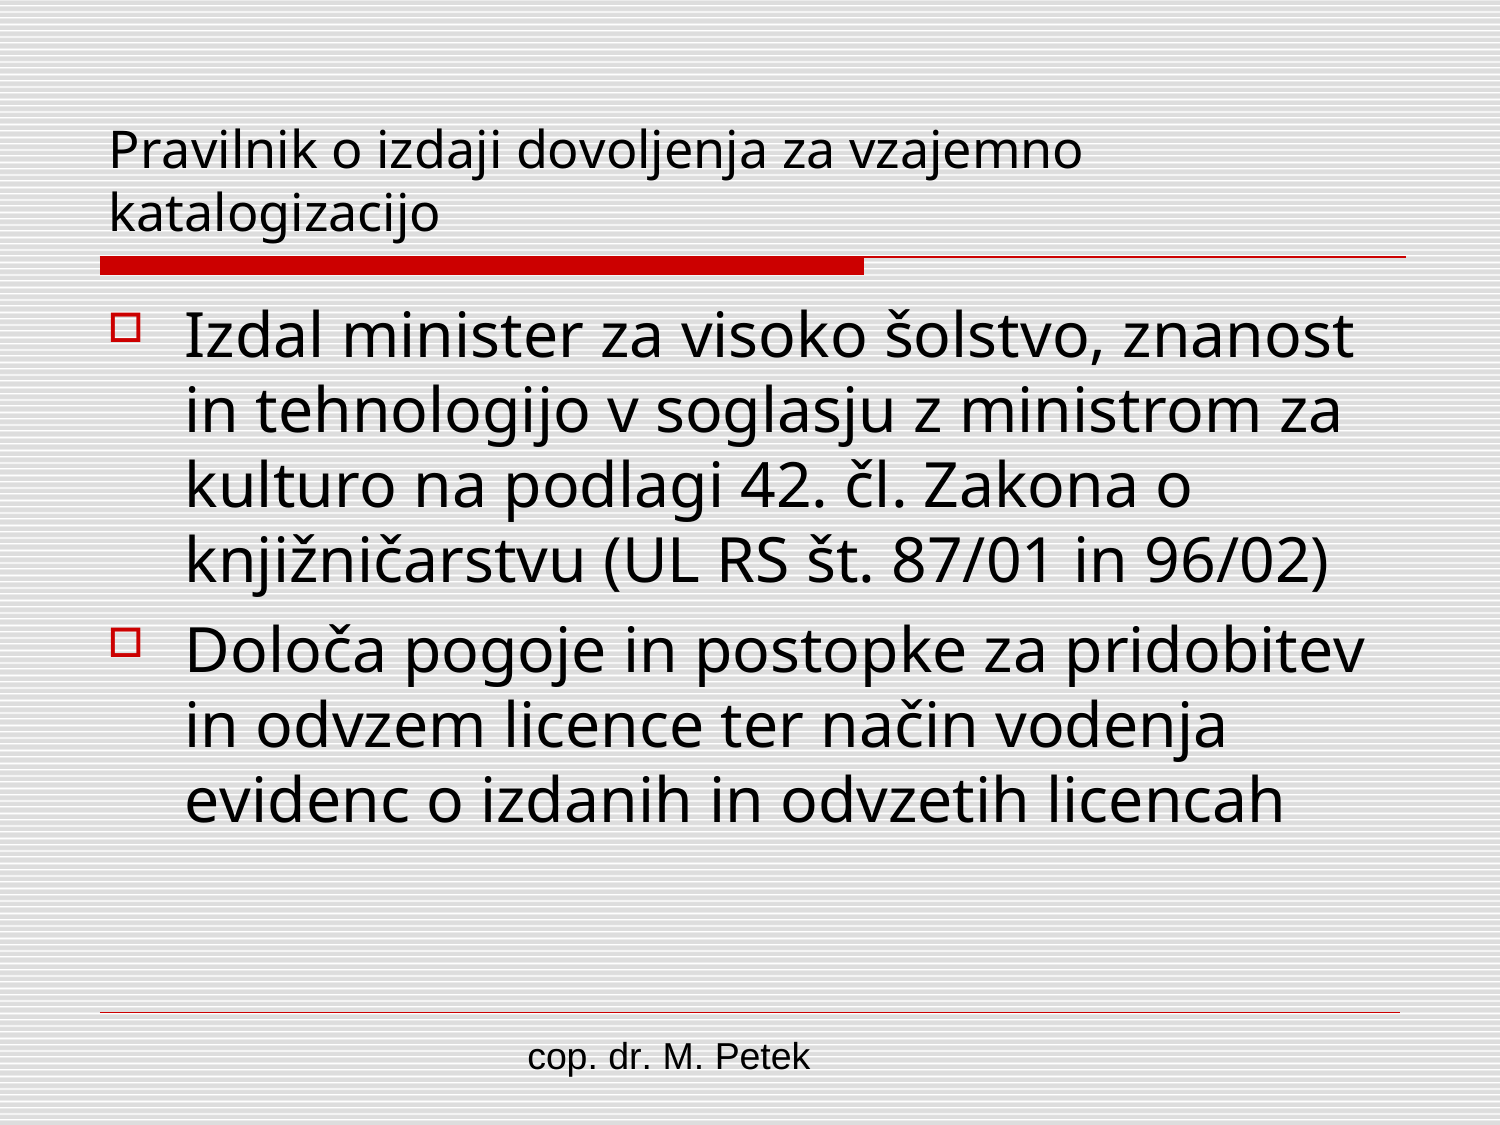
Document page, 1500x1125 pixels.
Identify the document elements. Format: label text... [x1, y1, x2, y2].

title Pravilnik o izdaji dovoljenja za vzajemno katalogizacijo [94, 49, 1407, 250]
picture [0, 0, 1500, 1125]
list Izdal minister za visoko šolstvo, znanost in tehnologijo v soglasju z ministrom za kulturo na podlagi 42. čl. Zakona o knjižničarstvu (UL RS št. 87/01 in 96/02) Določa pogoje in postopke za pridobitev in odvzem licence ter način vodenja evidenc o izdanih in odvzetih licencah [92, 287, 1406, 988]
